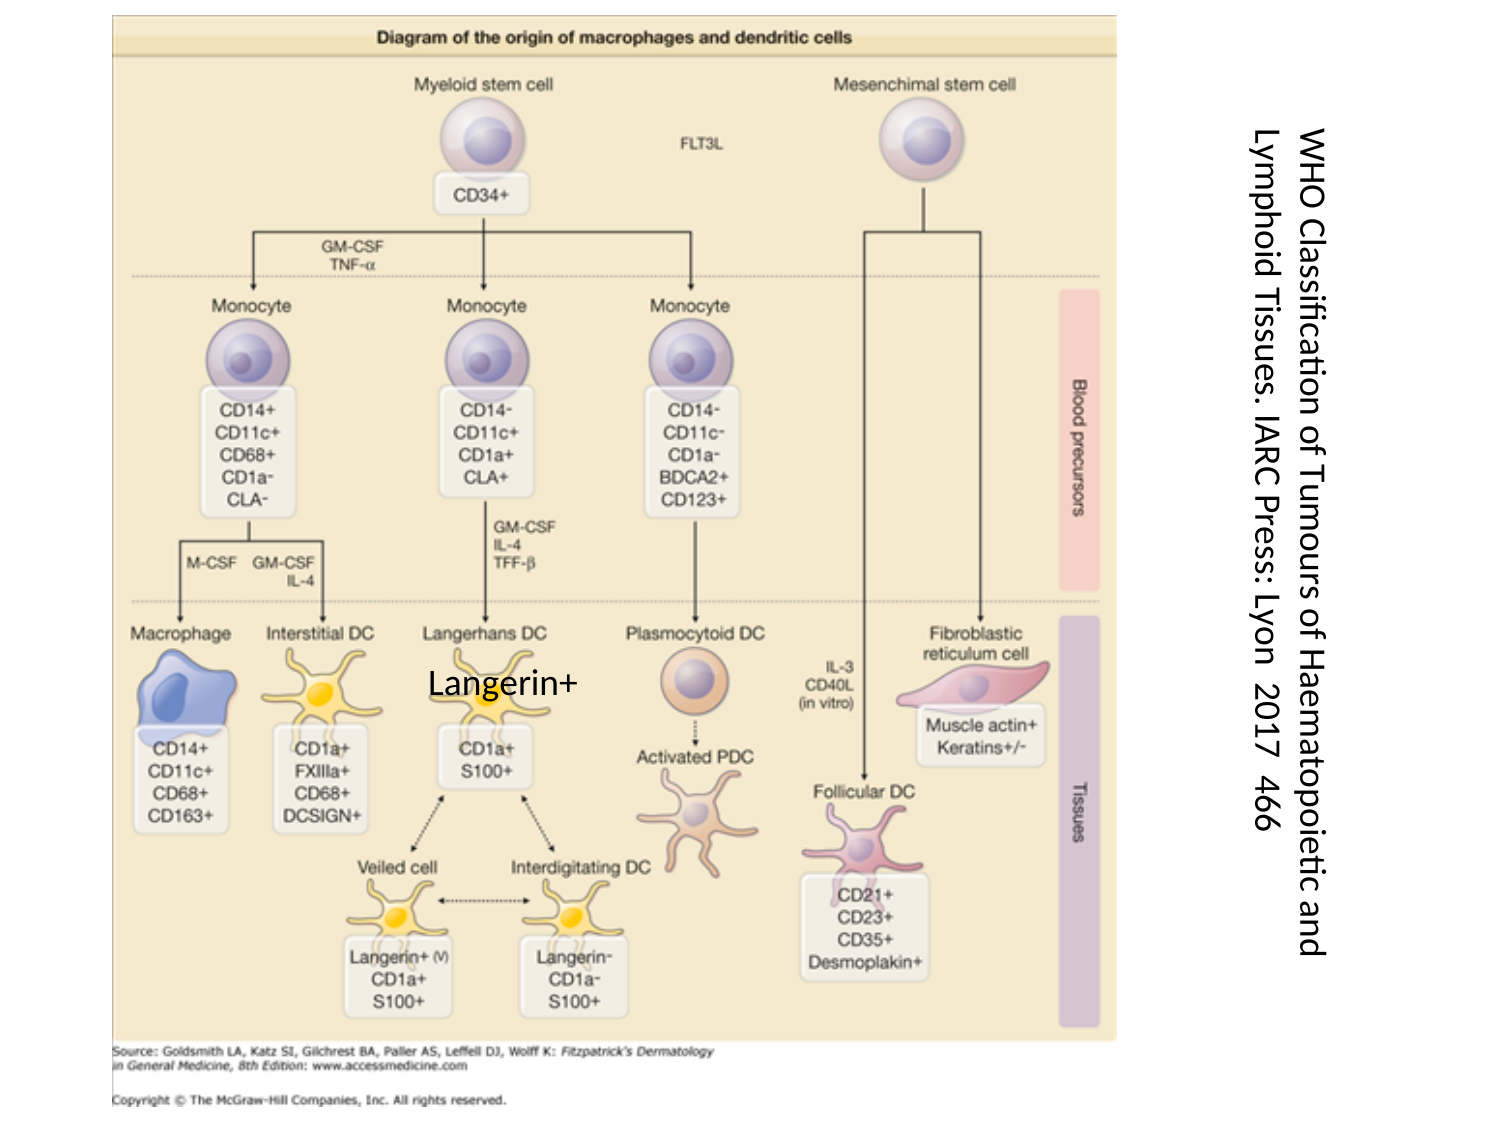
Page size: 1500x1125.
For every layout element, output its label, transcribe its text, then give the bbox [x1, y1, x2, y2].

picture [112, 15, 1117, 1107]
text_box WHO Classification of Tumours of Haematopoietic and Lymphoid Tissues. IARC Press: Lyon 2017 466 [1180, 113, 1346, 977]
text_box Langerin+ [413, 650, 615, 711]
